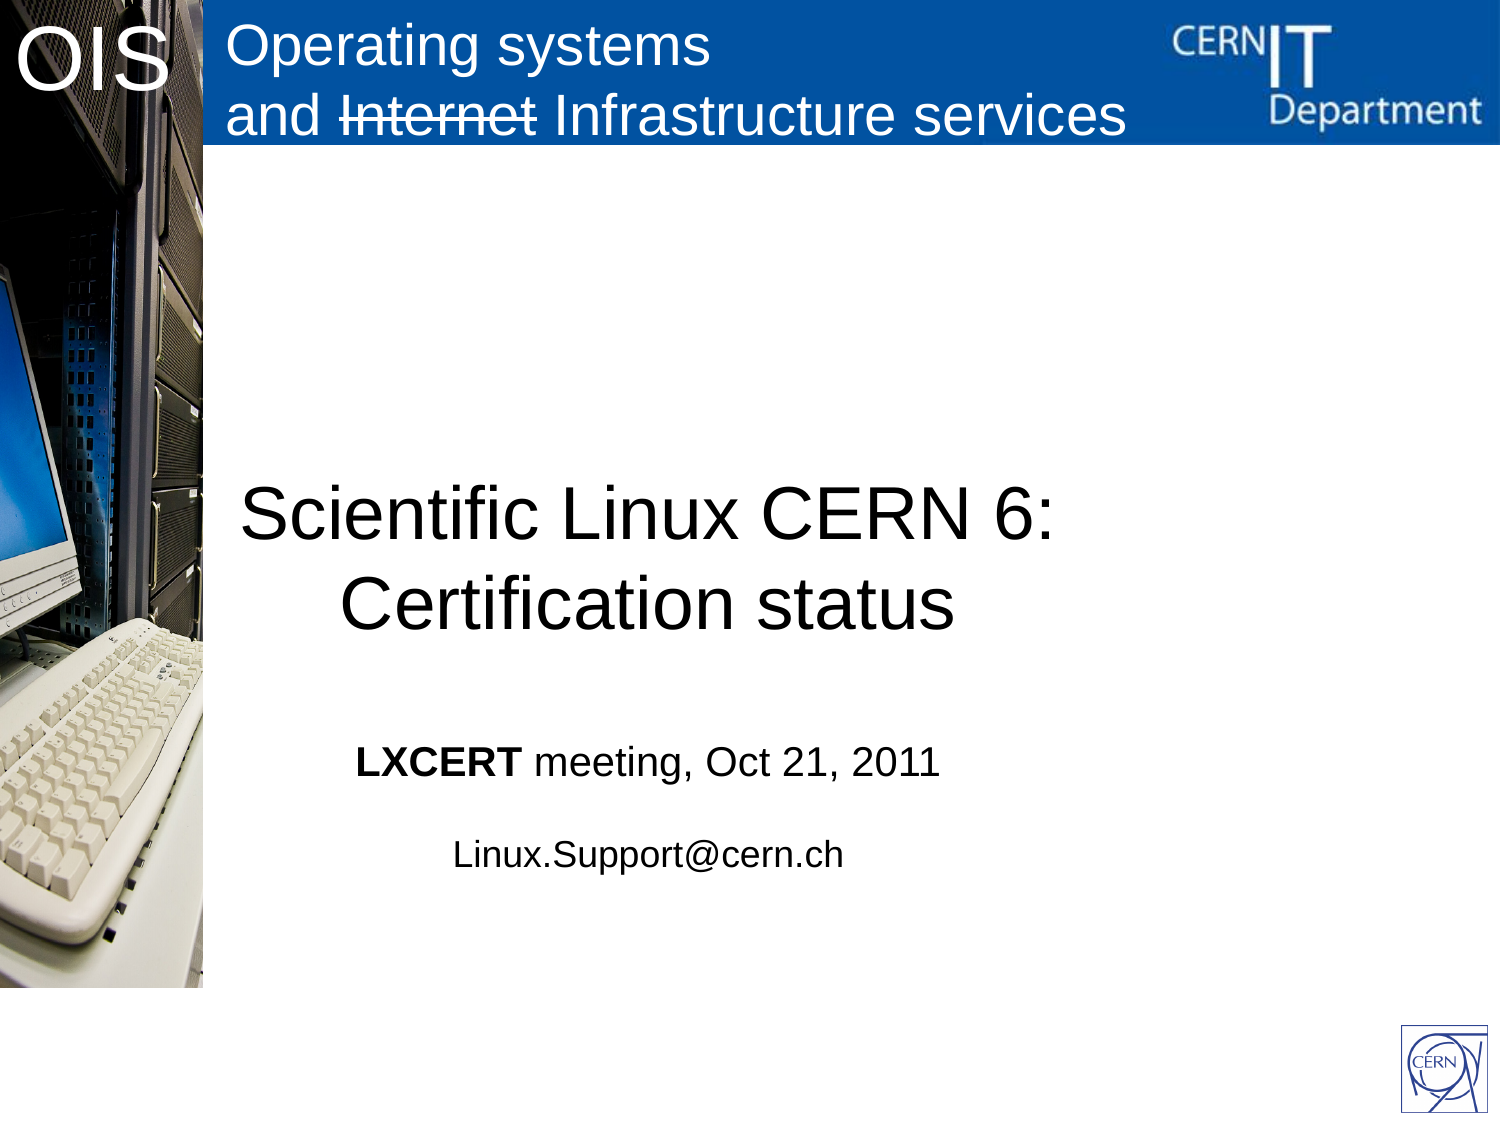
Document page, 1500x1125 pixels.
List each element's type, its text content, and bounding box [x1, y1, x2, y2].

picture [0, 0, 1500, 988]
title Operating systems and Internet Infrastructure services [225, 7, 1238, 143]
text_box Scientific Linux CERN 6: Certification status LXCERT meeting, Oct 21, 2011 Linux.Support@cern.ch [225, 187, 1463, 1013]
picture [1401, 1025, 1488, 1113]
